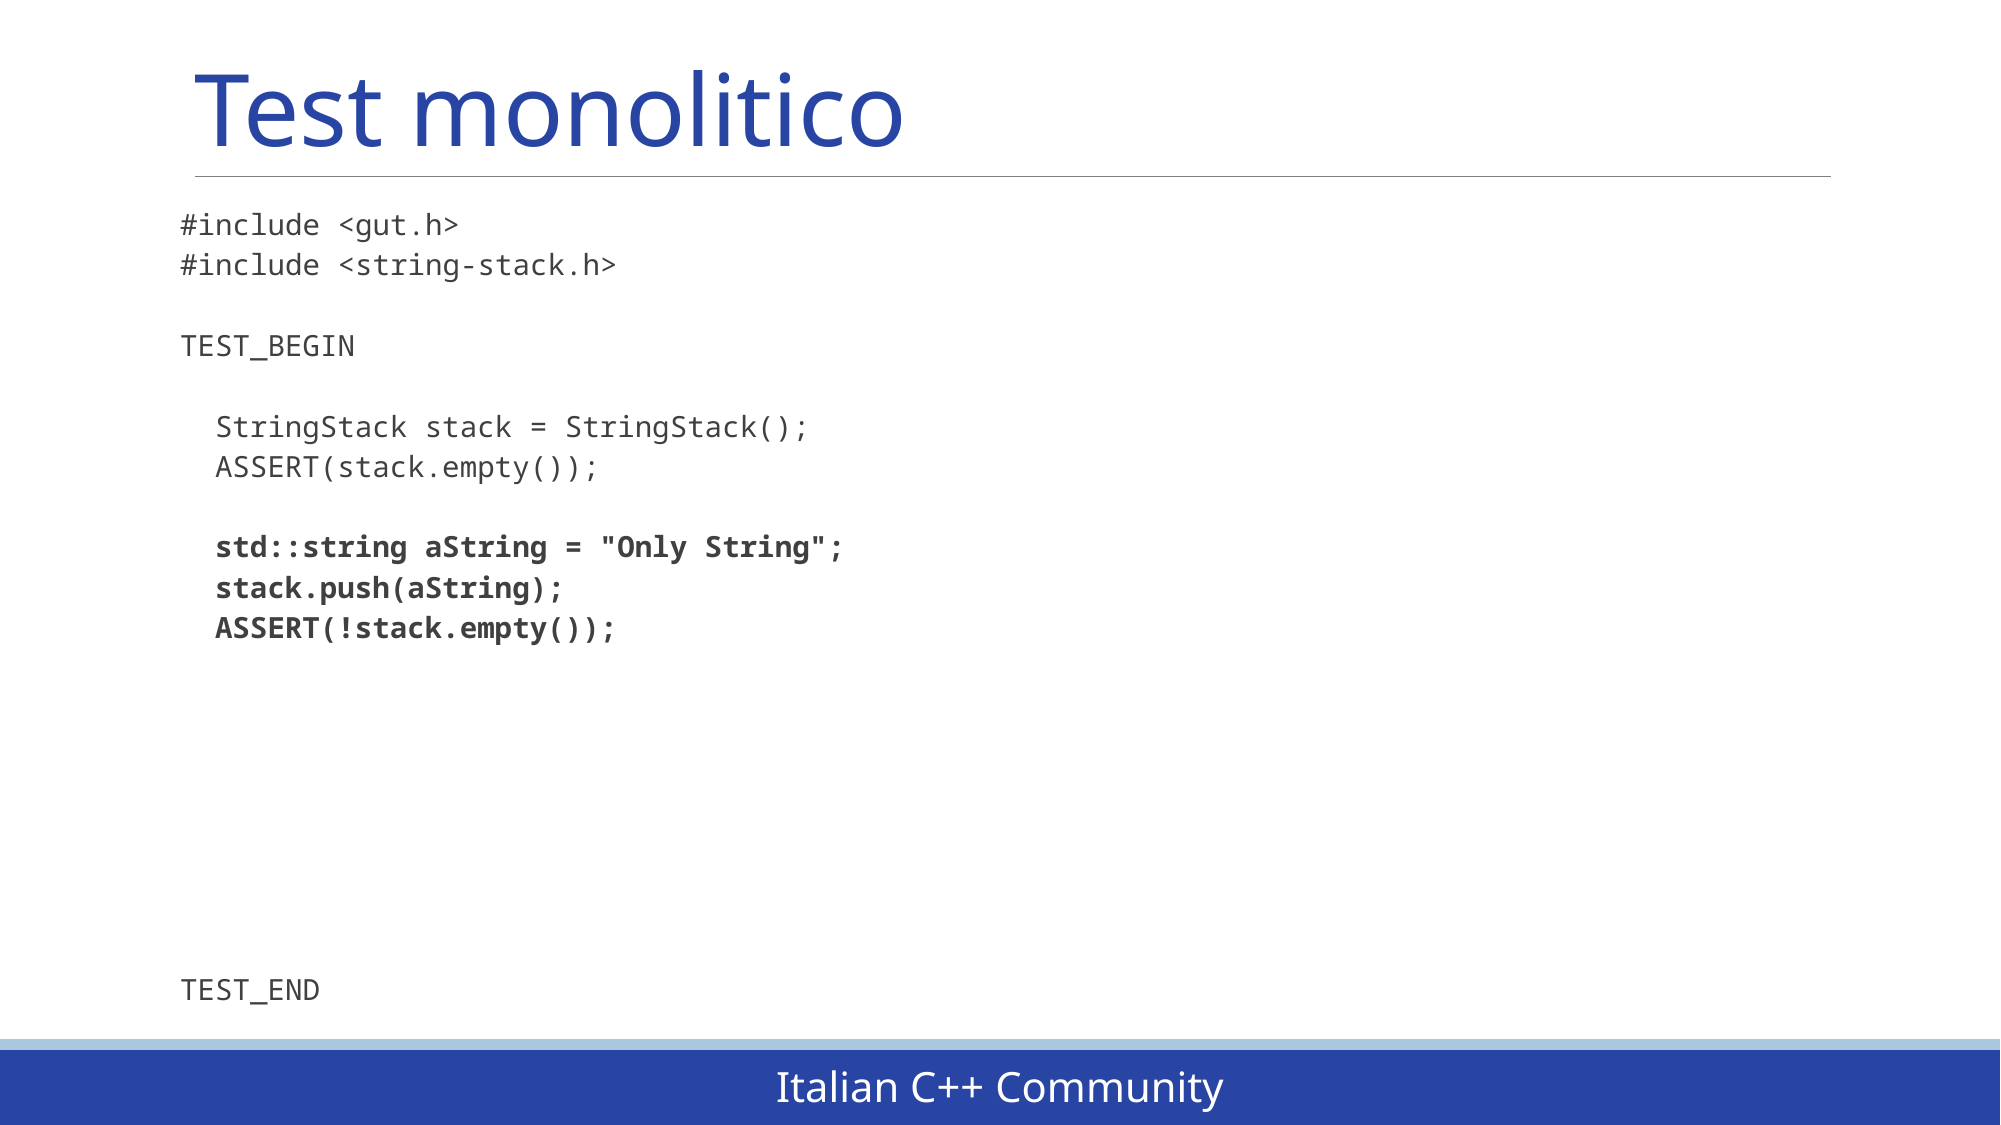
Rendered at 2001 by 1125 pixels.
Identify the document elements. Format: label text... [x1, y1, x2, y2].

list #include <gut.h> #include <string-stack.h> TEST_BEGIN StringStack stack = StringStack(); ASSERT(stack.empty()); std::string aString = "Only String"; stack.push(aString); ASSERT(!stack.empty()); TEST_END [179, 202, 1830, 1011]
title Test monolitico [179, 2, 1830, 175]
